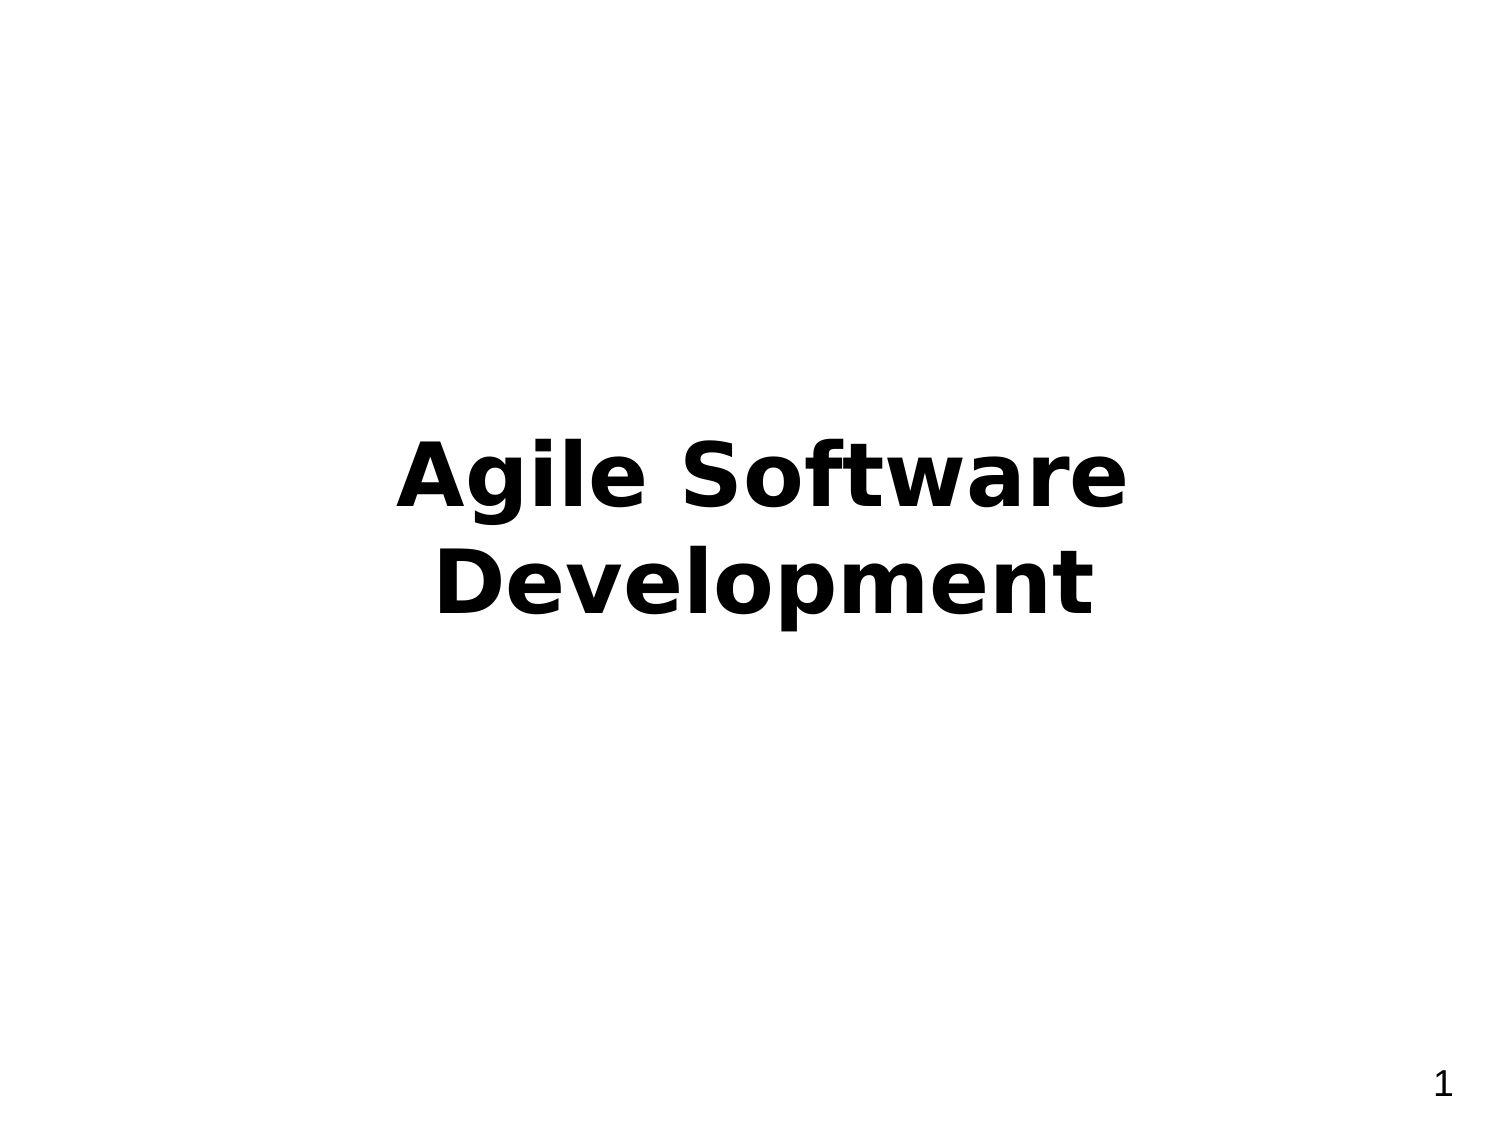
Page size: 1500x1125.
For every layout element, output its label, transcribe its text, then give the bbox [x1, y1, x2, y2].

title Agile Software Development [88, 458, 1439, 591]
